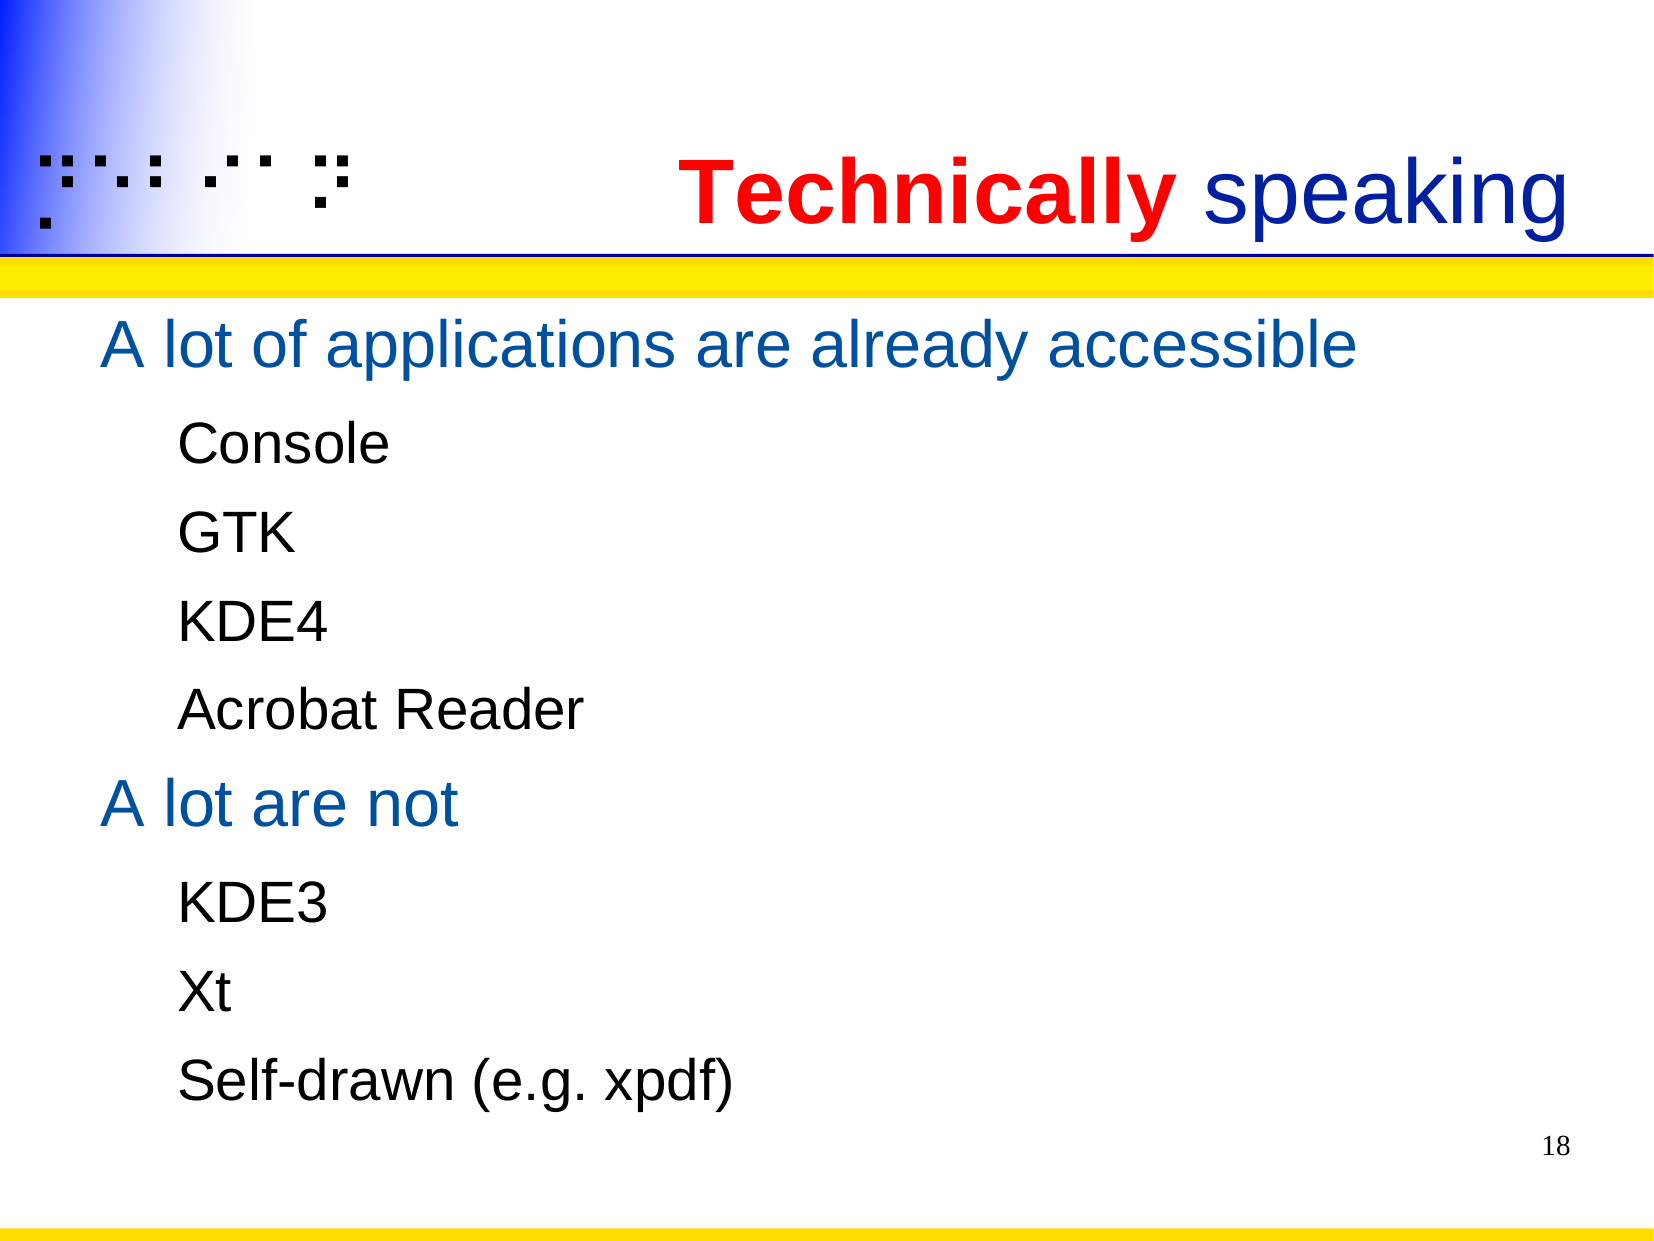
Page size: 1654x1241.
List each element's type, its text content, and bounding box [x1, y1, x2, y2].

list A lot of applications are already accessible Console GTK KDE4 Acrobat Reader A lot are not KDE3 Xt Self-drawn (e.g. xpdf) [82, 307, 1571, 1113]
title Technically speaking [372, 134, 1571, 250]
